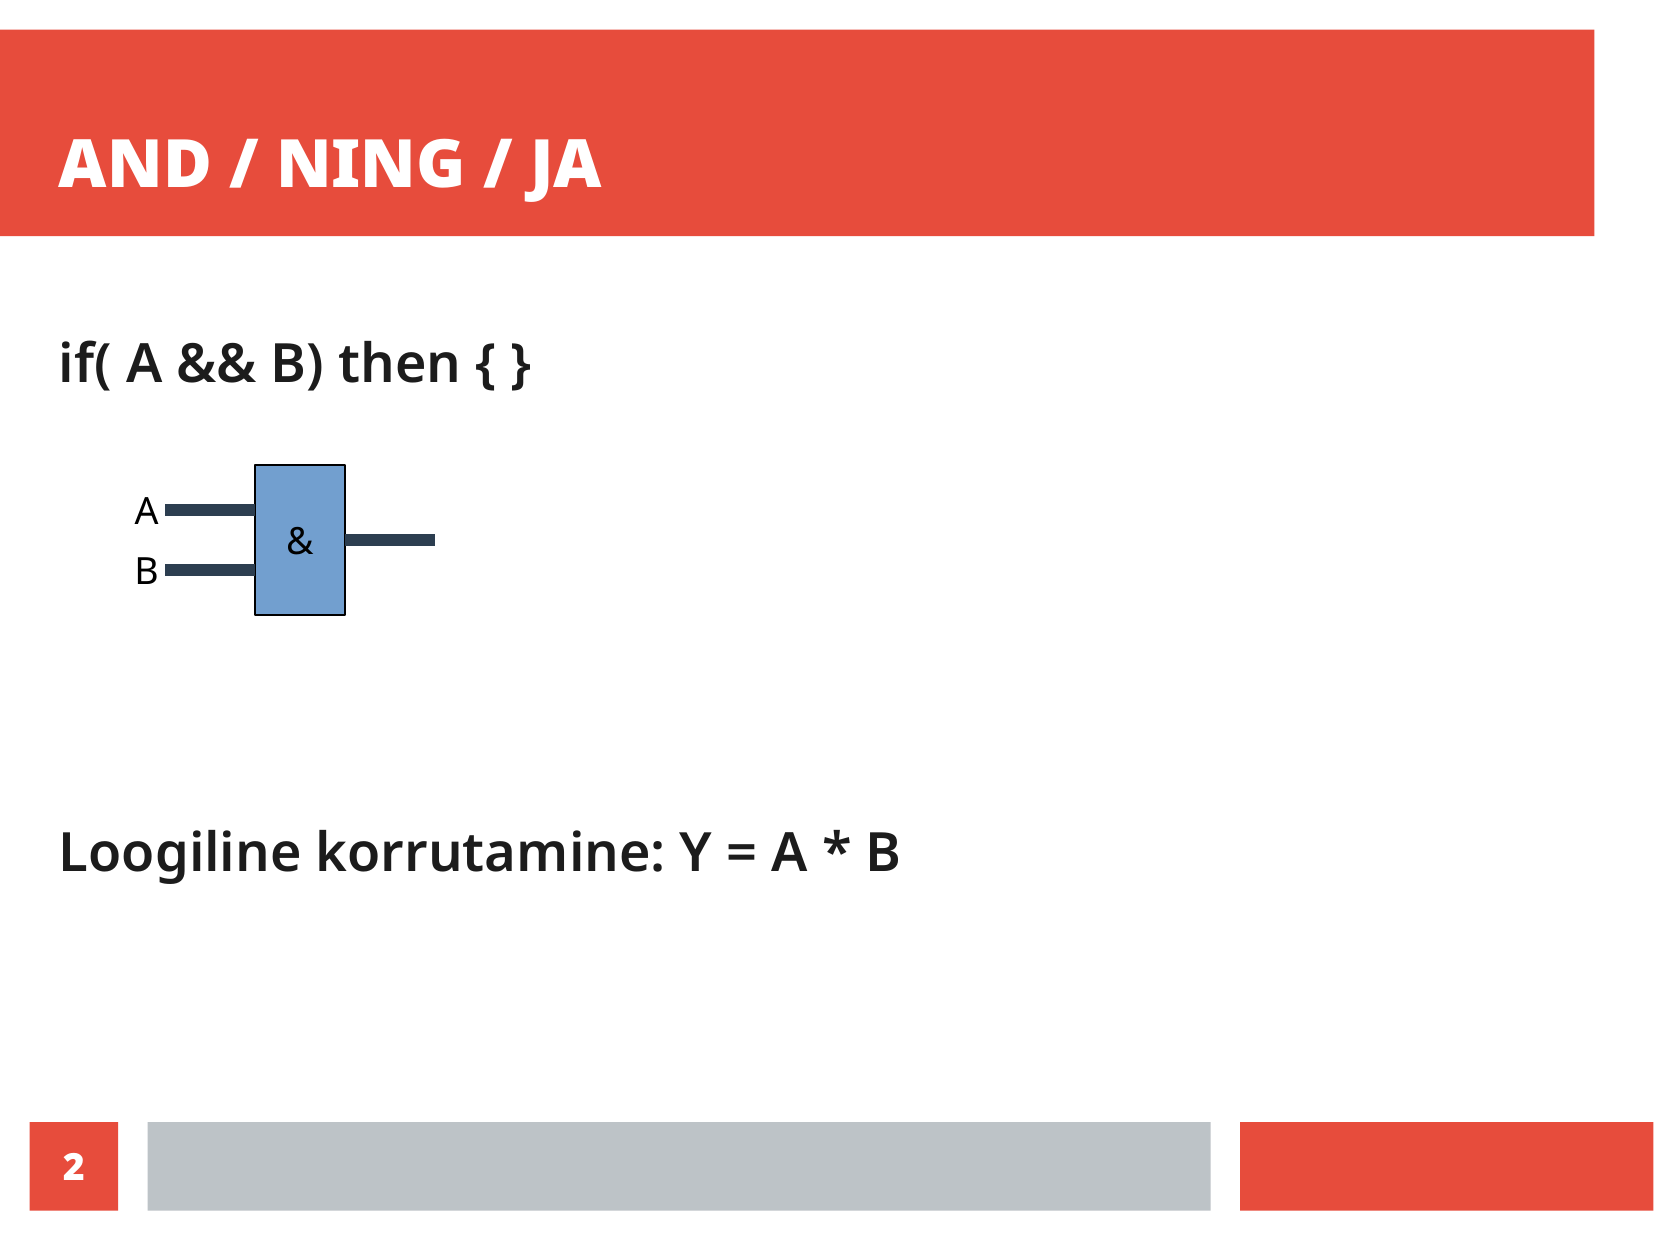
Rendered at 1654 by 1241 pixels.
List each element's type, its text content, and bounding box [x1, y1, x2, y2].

list if( A && B) then { } Loogiline korrutamine: Y = A * B [59, 324, 1565, 1093]
text_box & [255, 465, 346, 616]
title AND / NING / JA [59, 59, 1595, 207]
